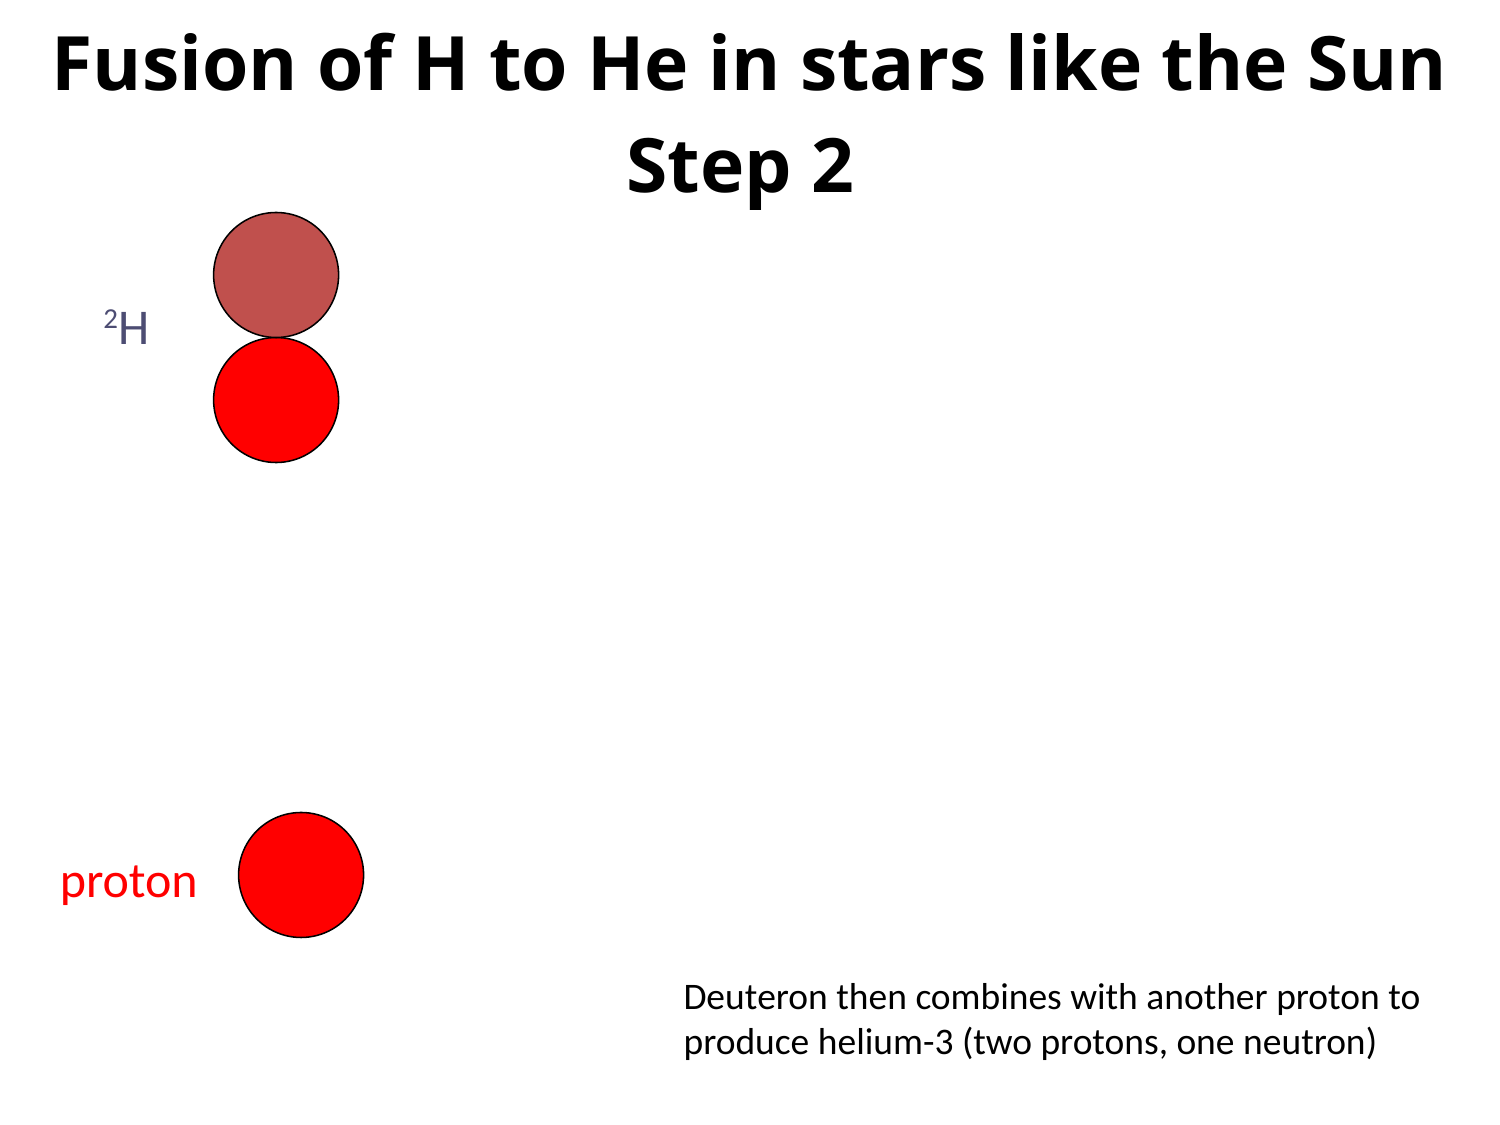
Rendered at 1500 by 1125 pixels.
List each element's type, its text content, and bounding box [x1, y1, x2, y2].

text_box [239, 812, 364, 938]
text_box proton [45, 839, 239, 915]
title Fusion of H to He in stars like the Sun Step 2 [30, 25, 1471, 200]
text_box 2H [88, 287, 214, 363]
text_box [213, 212, 339, 463]
text_box Deuteron then combines with another proton to produce helium-3 (two protons, one neutron) [668, 964, 1500, 1070]
